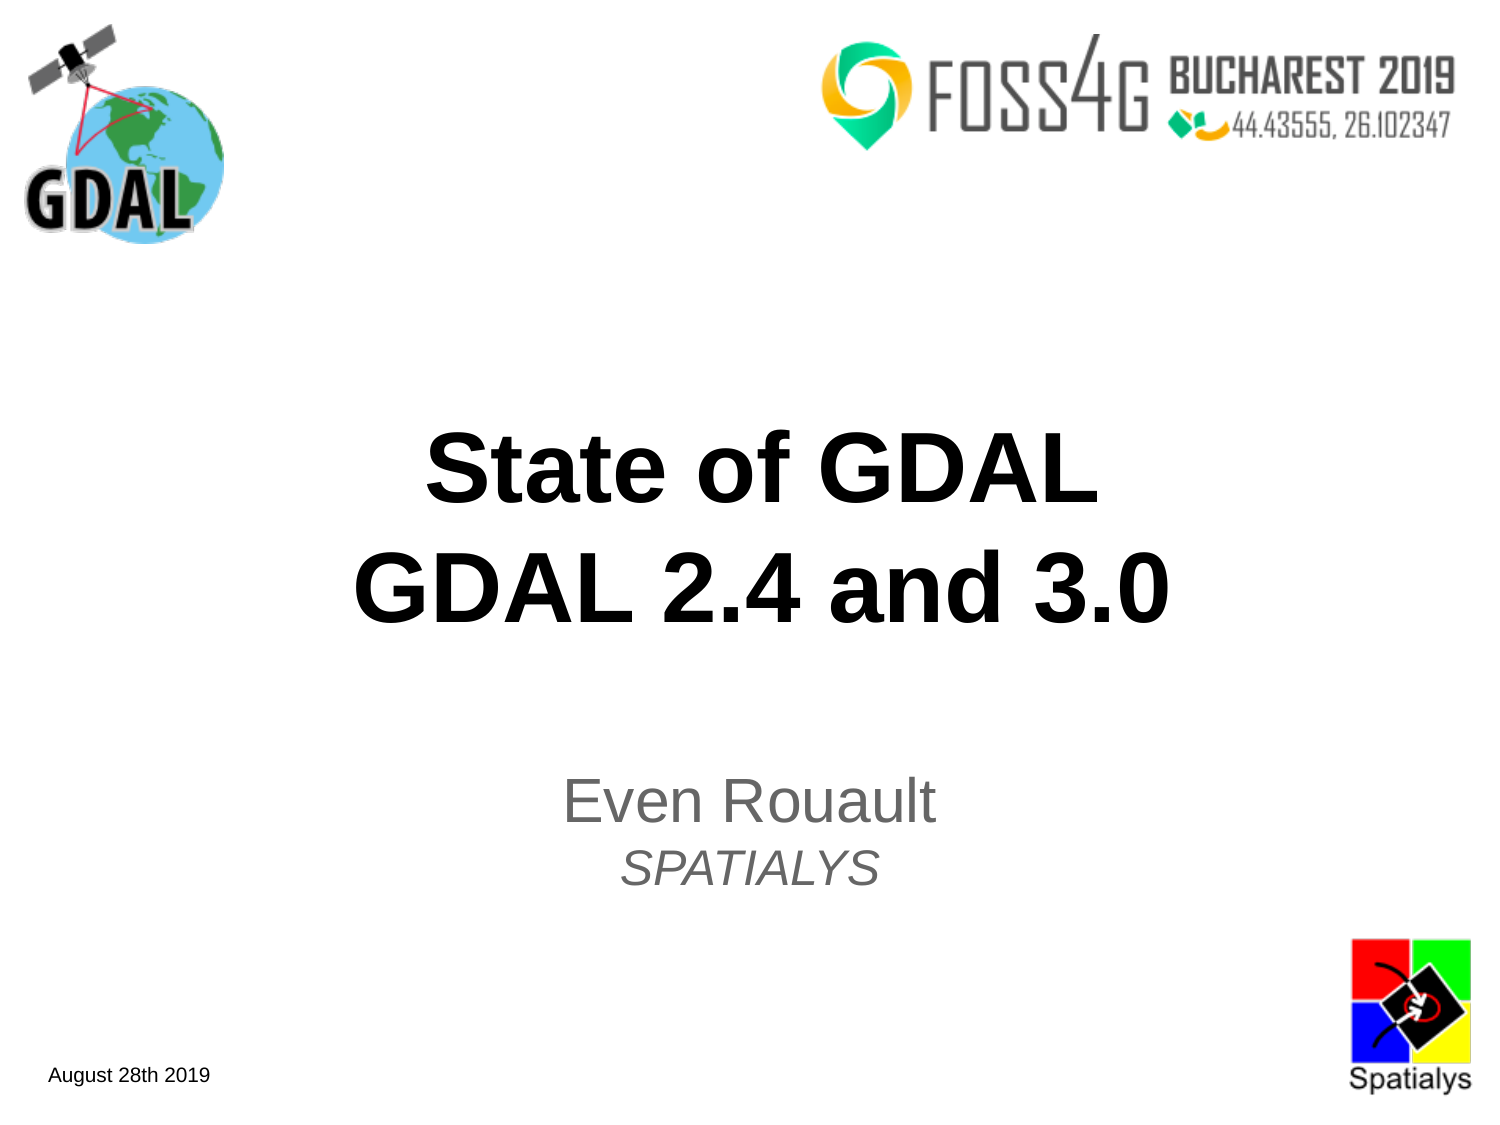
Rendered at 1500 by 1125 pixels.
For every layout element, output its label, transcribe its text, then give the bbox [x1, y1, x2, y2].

title State of GDAL GDAL 2.4 and 3.0 [52, 521, 1474, 658]
text_box August 28th 2019 [33, 1046, 294, 1125]
subtitle Even Rouault SPATIALYS [112, 745, 1388, 917]
picture [24, 24, 224, 244]
picture [804, 34, 1474, 160]
picture [1348, 936, 1474, 1098]
